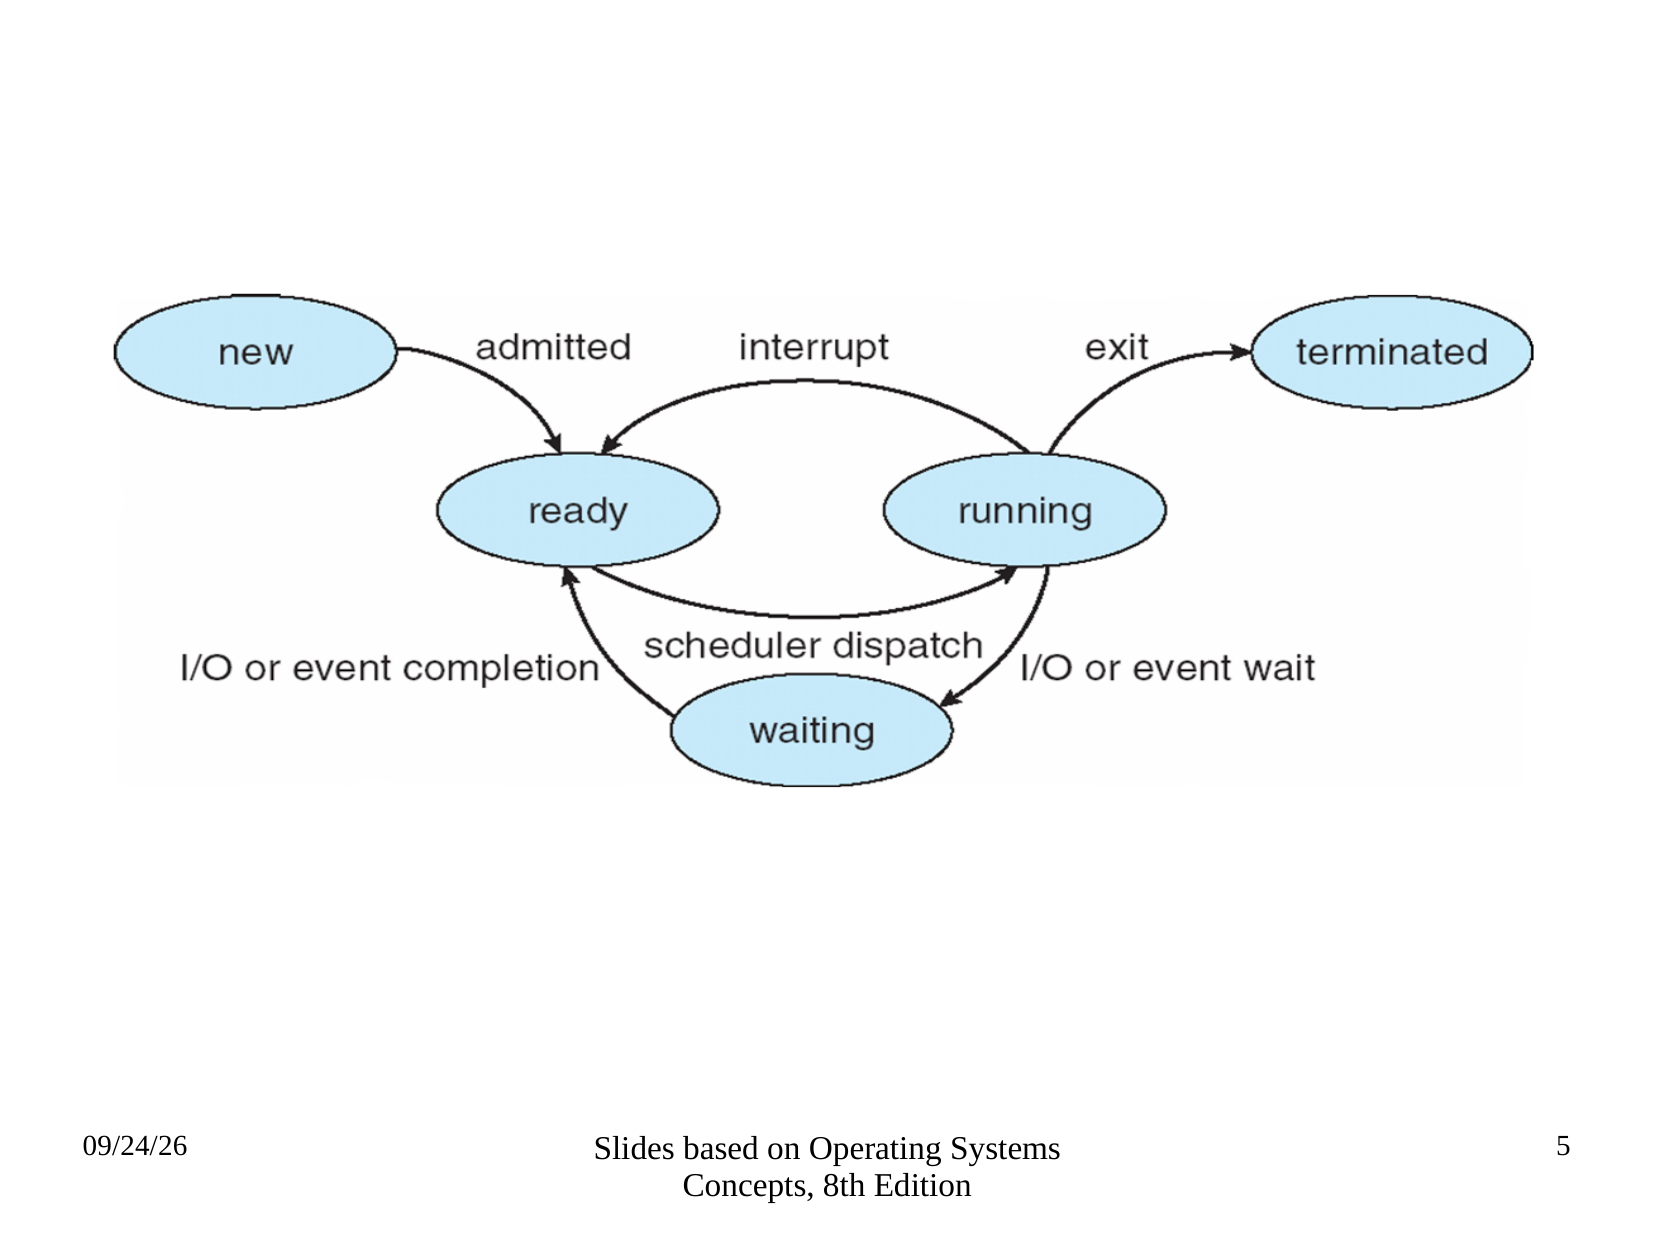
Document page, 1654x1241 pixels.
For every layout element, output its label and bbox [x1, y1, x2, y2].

picture [105, 286, 1540, 796]
